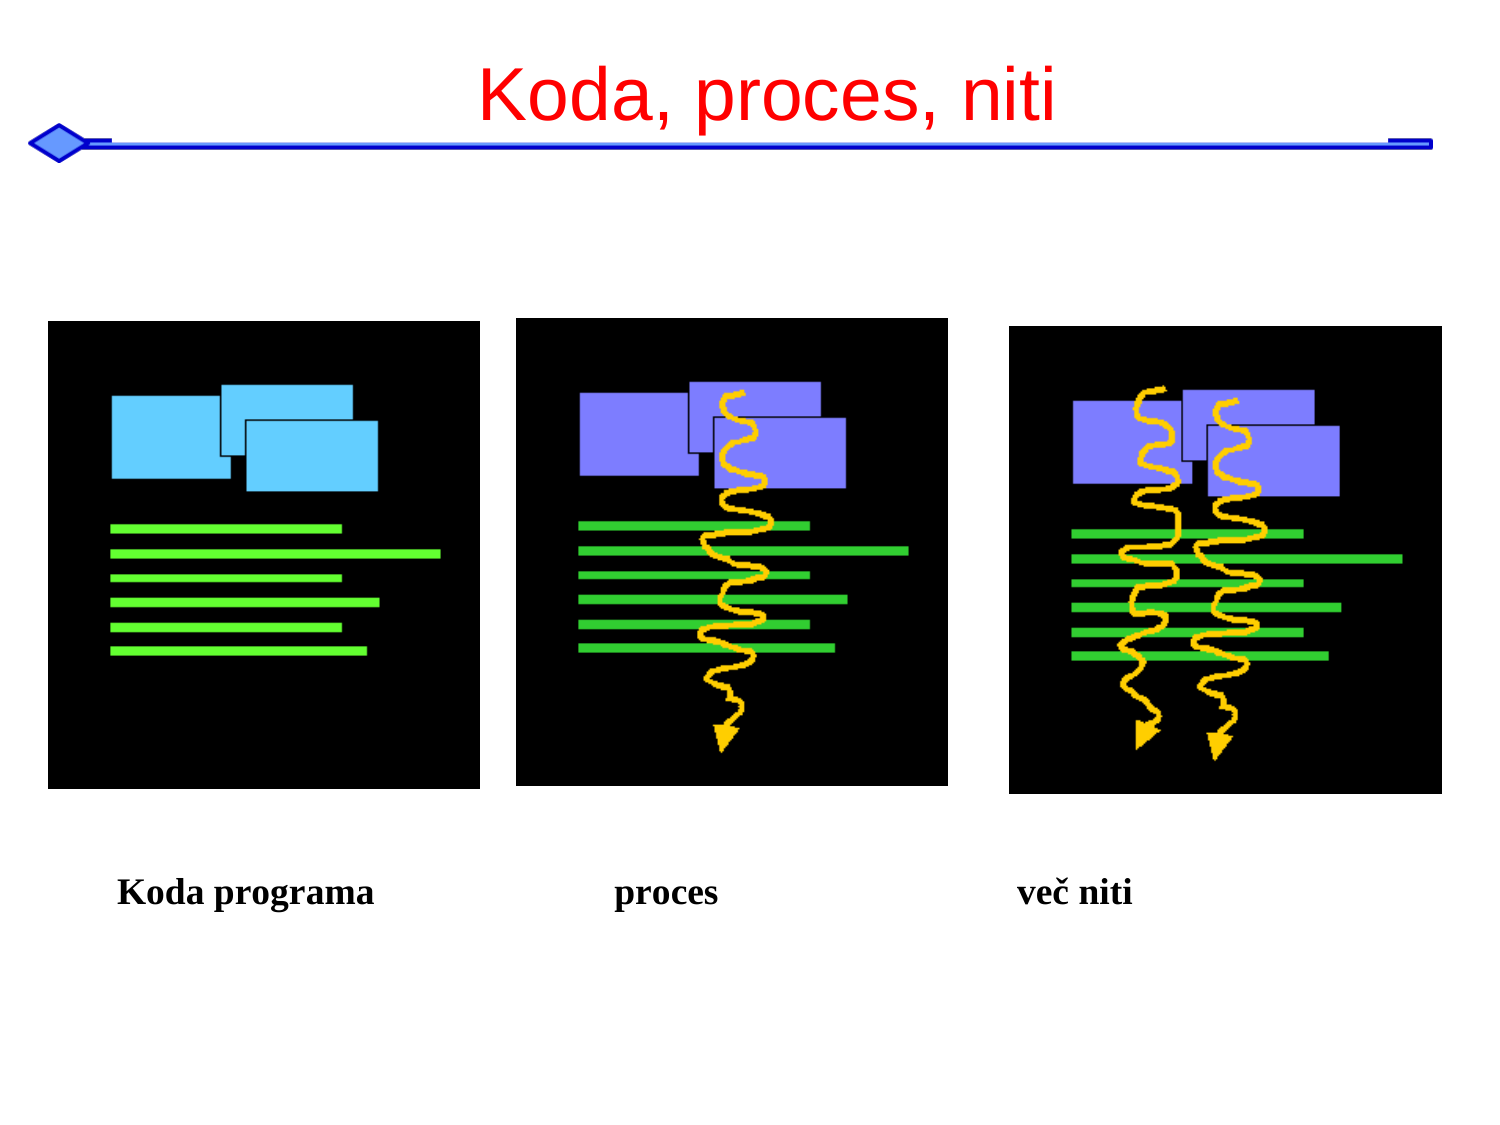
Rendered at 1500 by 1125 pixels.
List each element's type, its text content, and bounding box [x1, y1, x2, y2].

text_box Koda programa proces več niti [102, 859, 1367, 921]
picture [28, 123, 1433, 163]
picture [516, 318, 948, 786]
title Koda, proces, niti [111, 37, 1389, 143]
picture [1009, 326, 1442, 794]
picture [48, 321, 480, 789]
